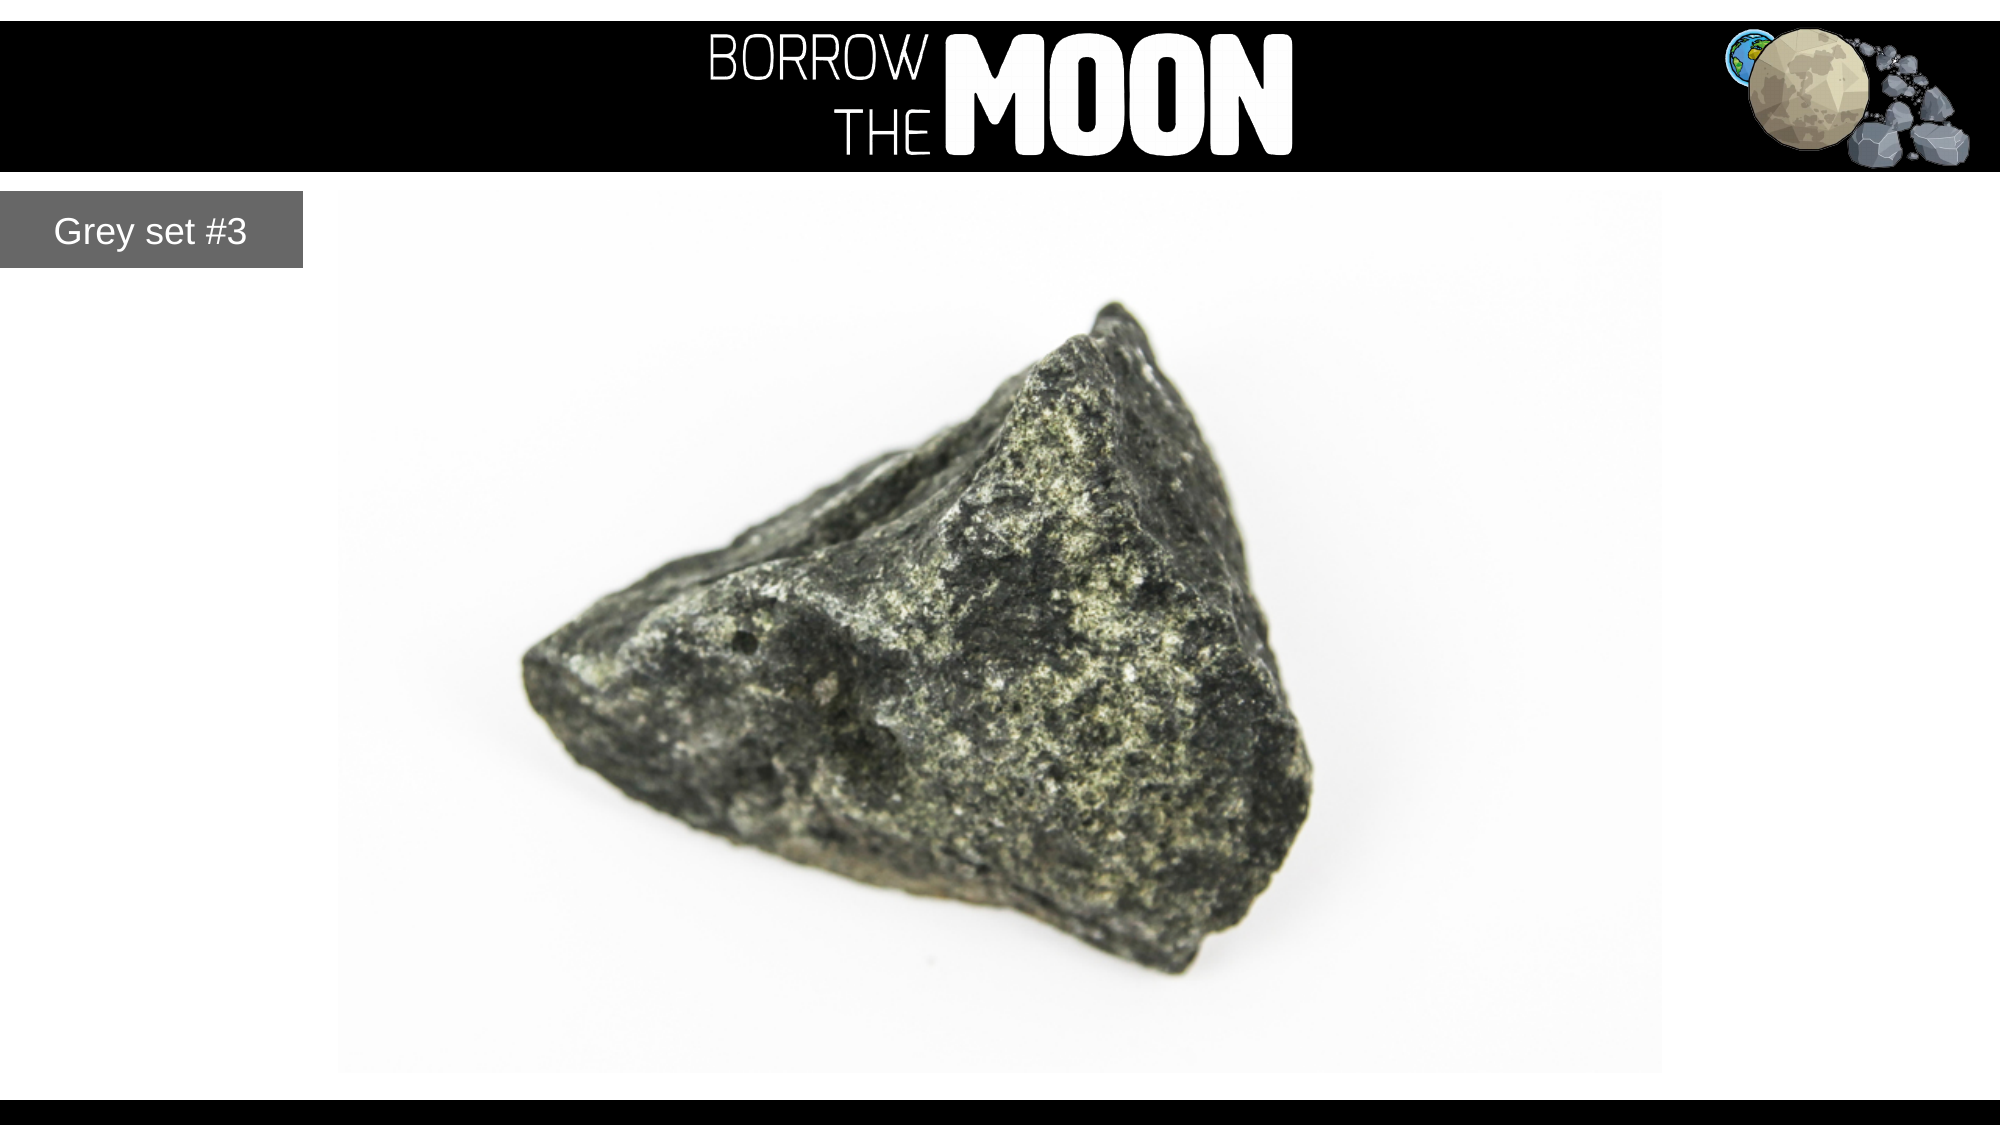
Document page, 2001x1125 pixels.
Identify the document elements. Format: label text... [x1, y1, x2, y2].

text_box Grey set #3 [0, 191, 303, 268]
picture [338, 190, 1662, 1073]
